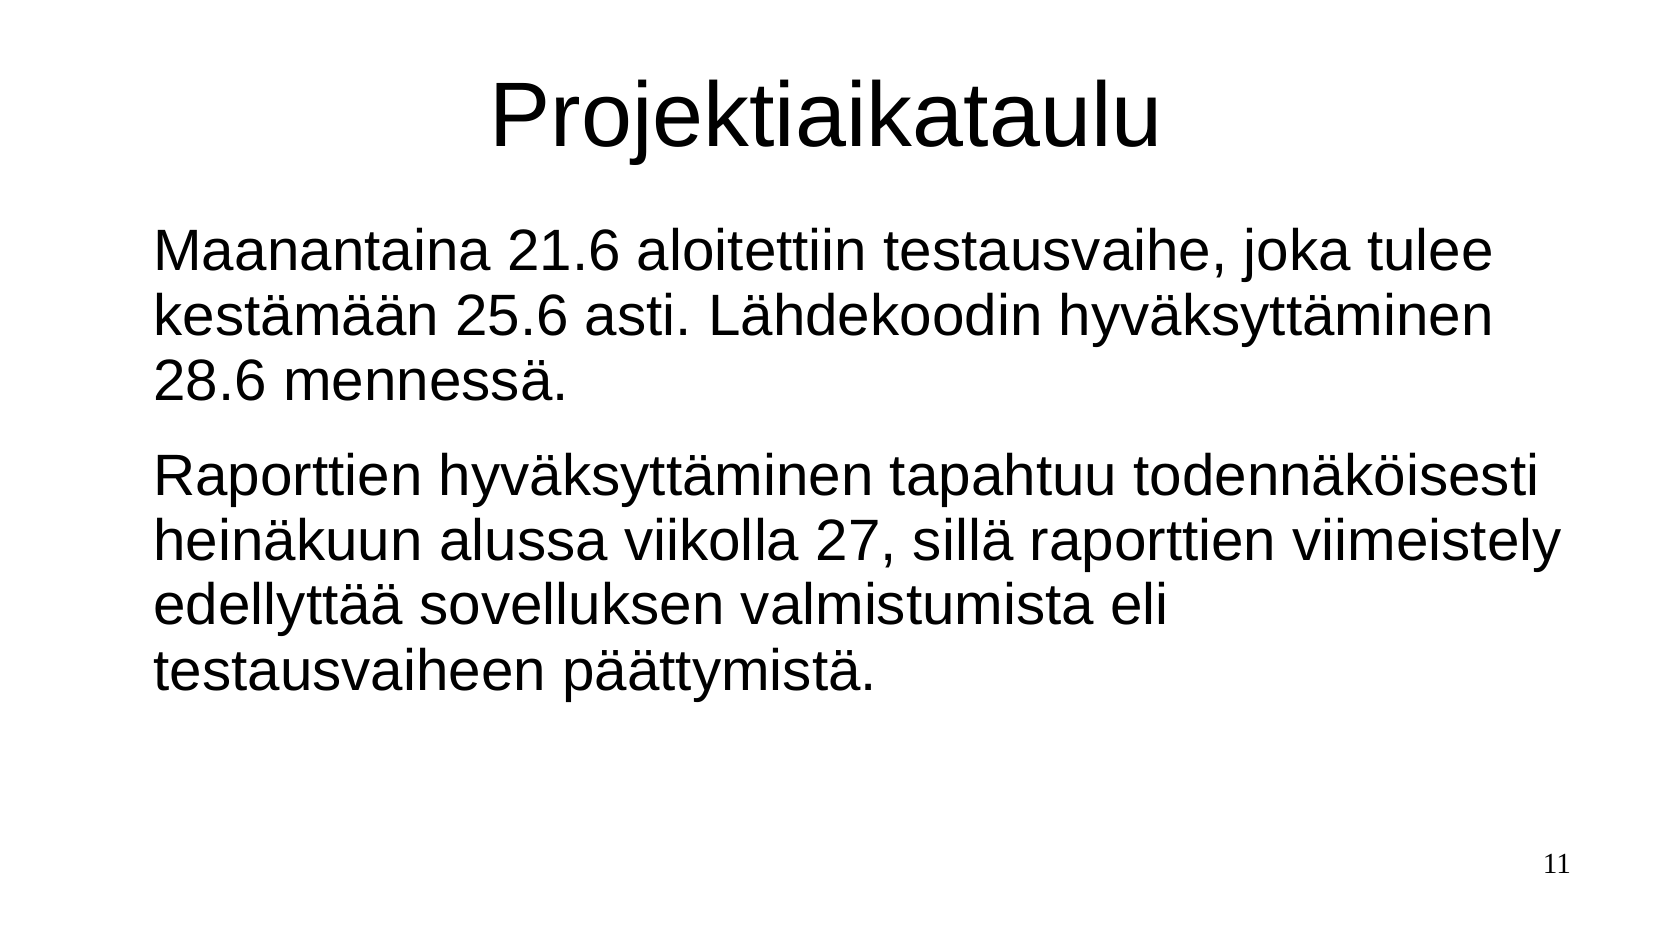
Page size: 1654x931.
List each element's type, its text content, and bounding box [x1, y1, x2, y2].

title Projektiaikataulu [82, 37, 1571, 193]
list Maanantaina 21.6 aloitettiin testausvaihe, joka tulee kestämään 25.6 asti. Lähdekoodin hyväksyttäminen 28.6 mennessä. Raporttien hyväksyttäminen tapahtuu todennäköisesti heinäkuun alussa viikolla 27, sillä raporttien viimeistely edellyttää sovelluksen valmistumista eli testausvaiheen päättymistä. [82, 217, 1571, 758]
